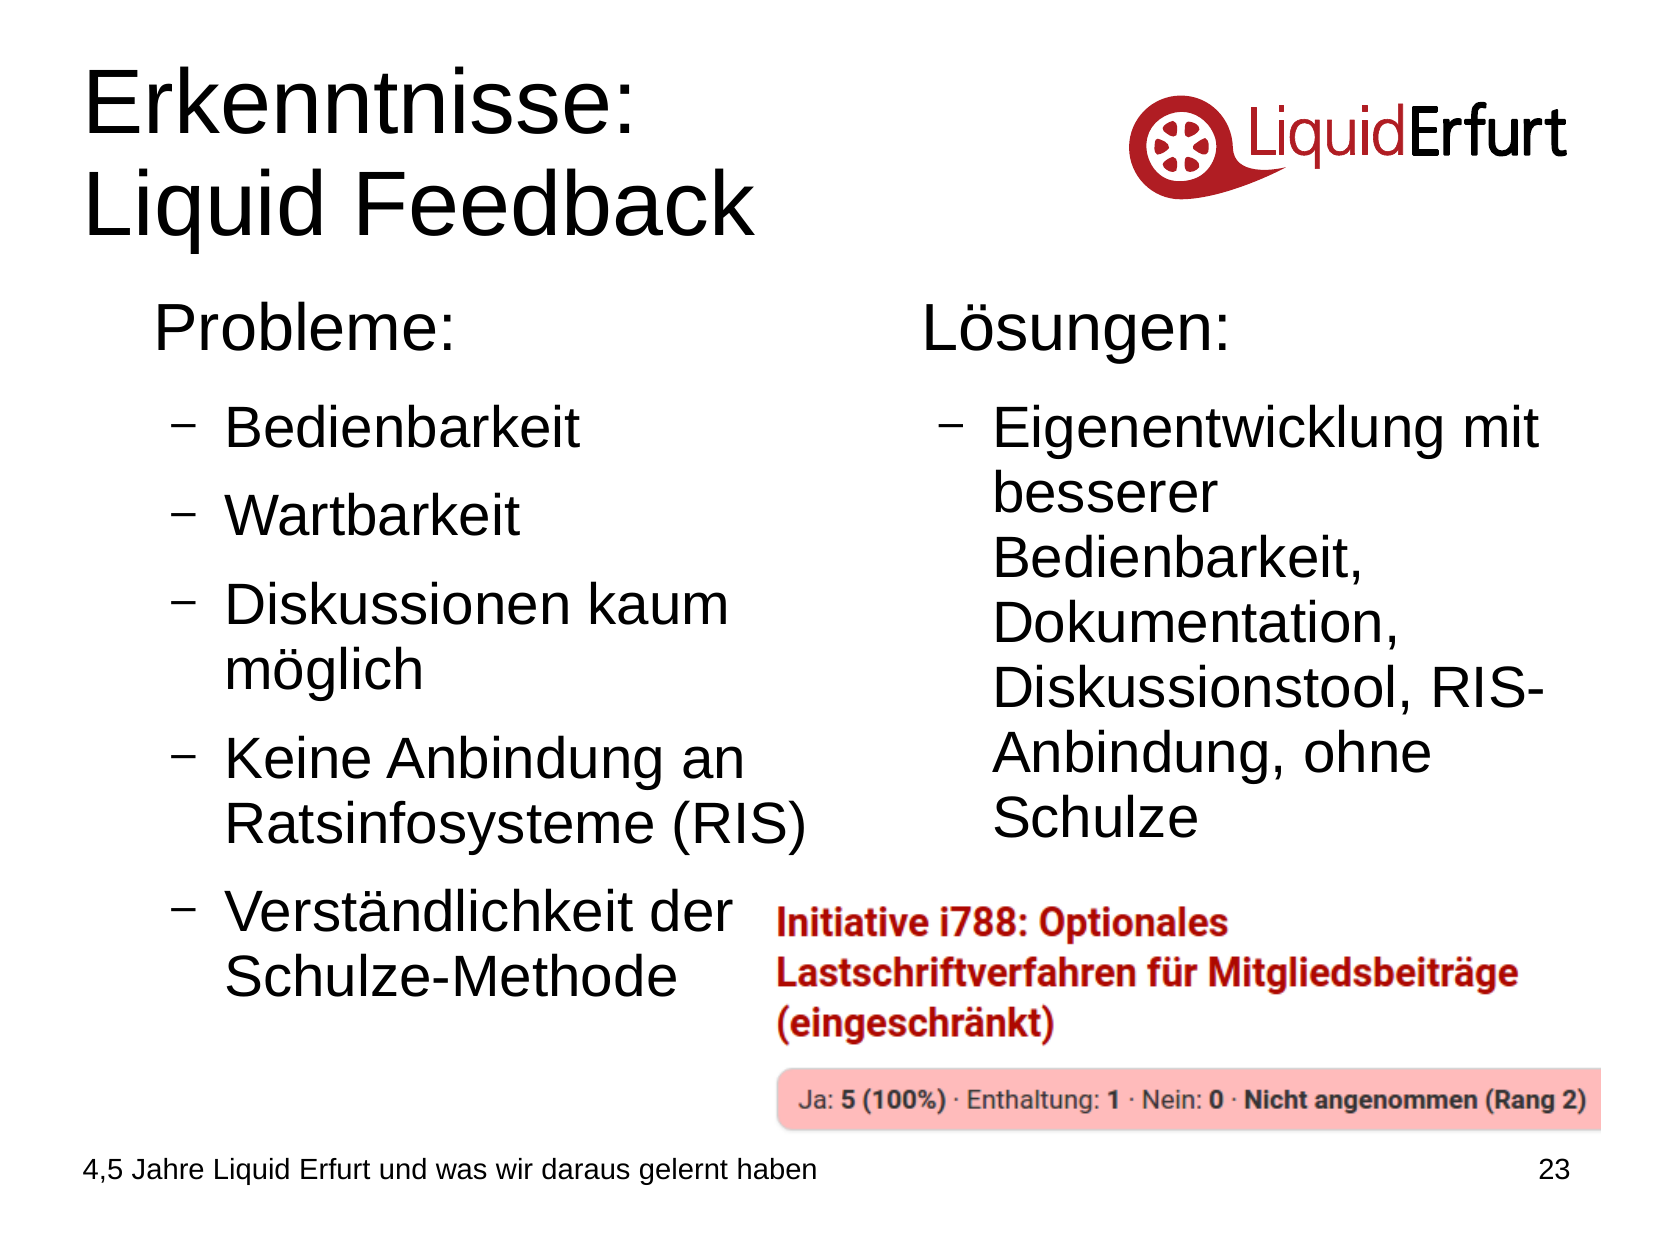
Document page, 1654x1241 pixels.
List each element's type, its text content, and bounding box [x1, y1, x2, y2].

picture [766, 891, 1601, 1145]
title Erkenntnisse: Liquid Feedback [82, 49, 1571, 257]
list Lösungen: Eigenentwicklung mit besserer Bedienbarkeit, Dokumentation, Diskussionstool, RIS-Anbindung, ohne Schulze [850, 290, 1572, 891]
list Probleme: Bedienbarkeit Wartbarkeit Diskussionen kaum möglich Keine Anbindung an Ratsinfosysteme (RIS) Verständlichkeit der Schulze-Methode [82, 290, 850, 1010]
